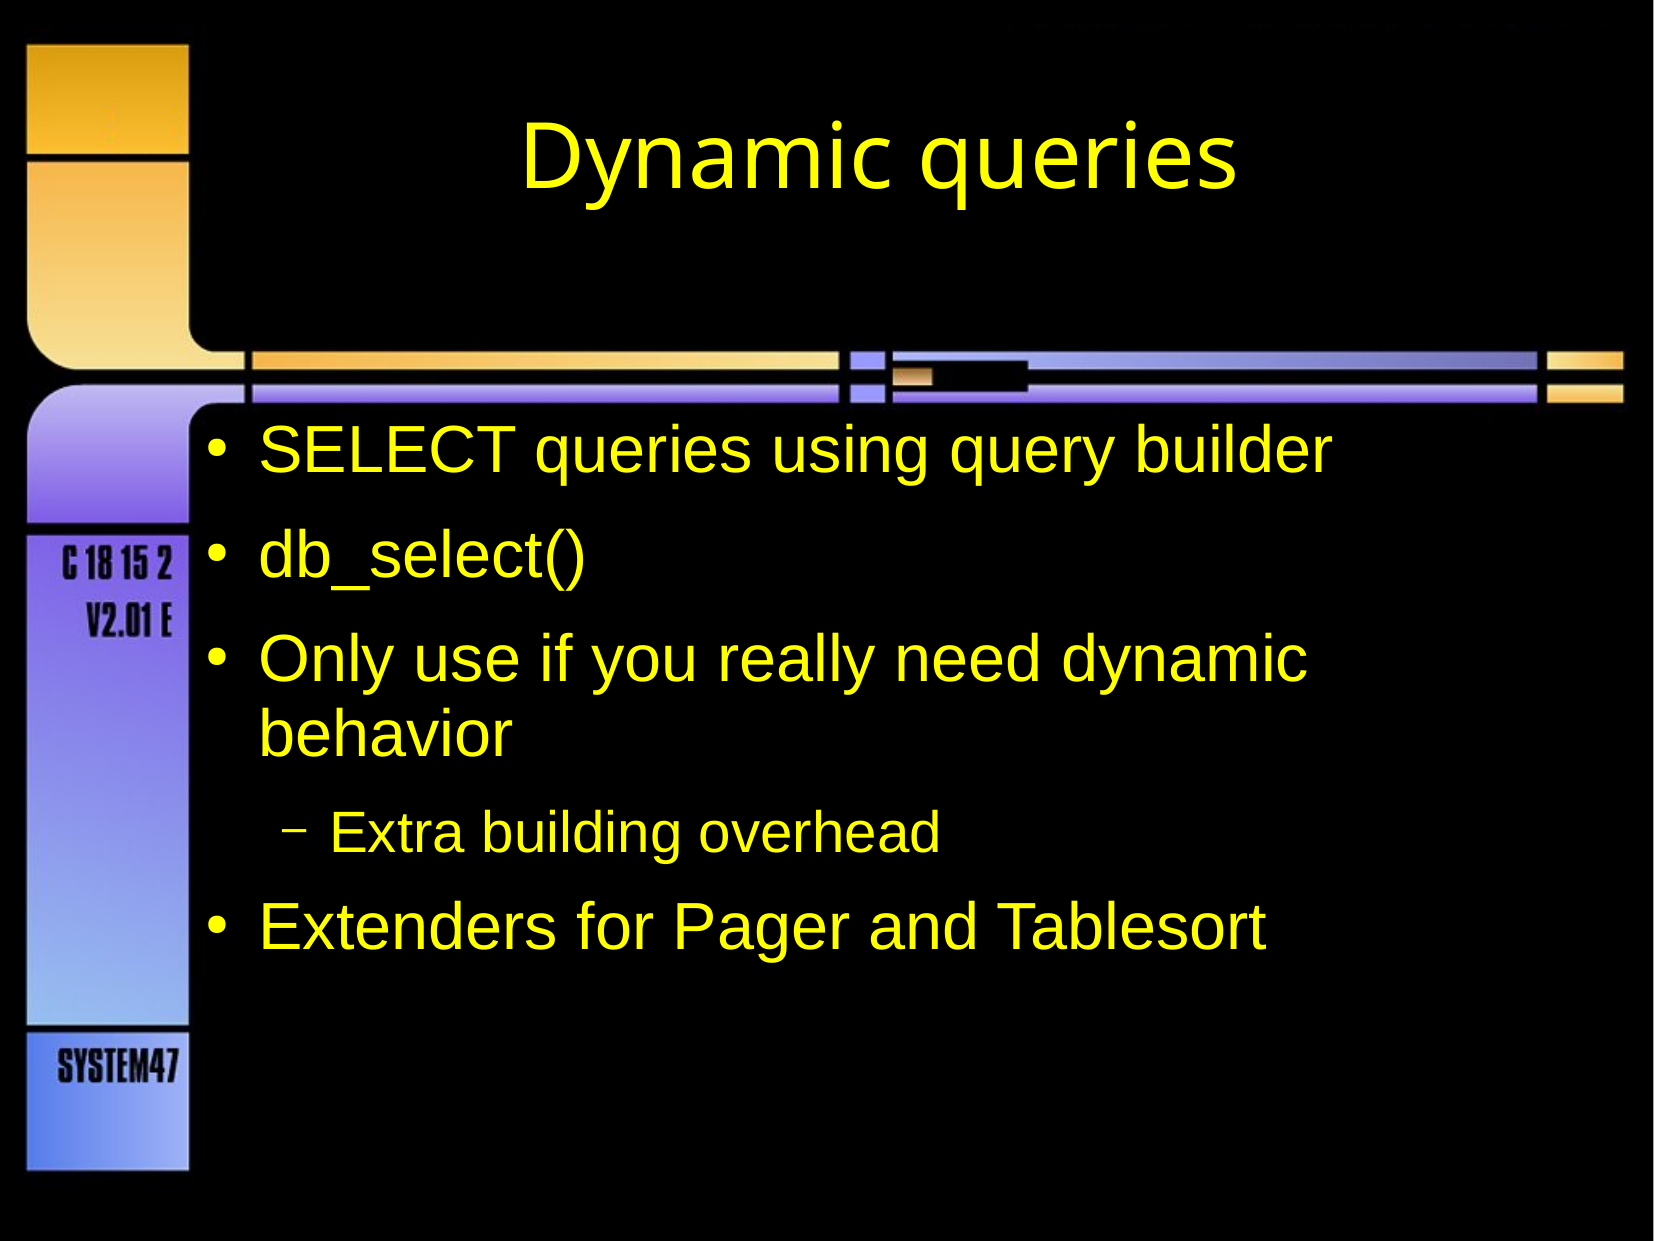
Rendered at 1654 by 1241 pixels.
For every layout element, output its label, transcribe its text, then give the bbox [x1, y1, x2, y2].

picture [0, 0, 1654, 1241]
list SELECT queries using query builder db_select() Only use if you really need dynamic behavior Extra building overhead Extenders for Pager and Tablesort [187, 412, 1571, 1109]
title Dynamic queries [187, 49, 1571, 257]
